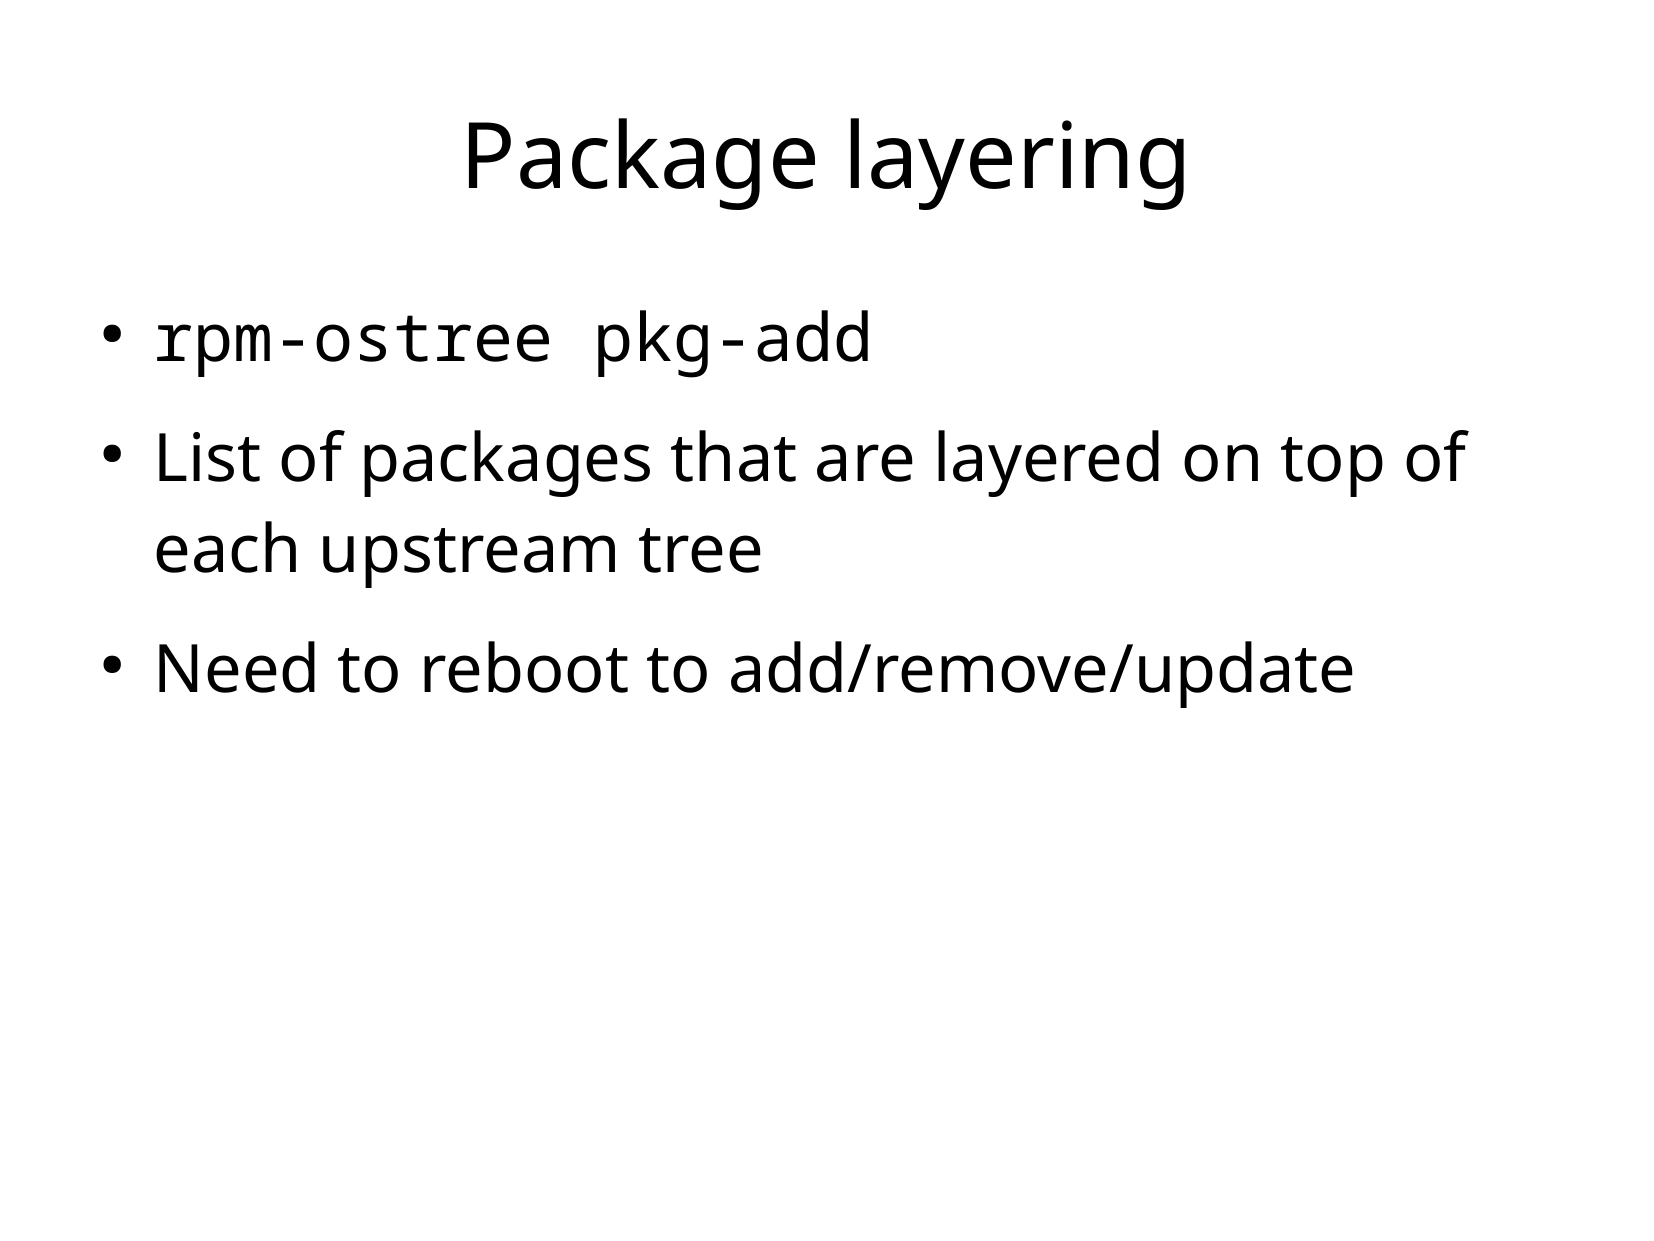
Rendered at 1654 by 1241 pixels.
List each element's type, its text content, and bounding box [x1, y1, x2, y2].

title Package layering [82, 49, 1571, 257]
list rpm-ostree pkg-add List of packages that are layered on top of each upstream tree Need to reboot to add/remove/update [82, 290, 1571, 1010]
